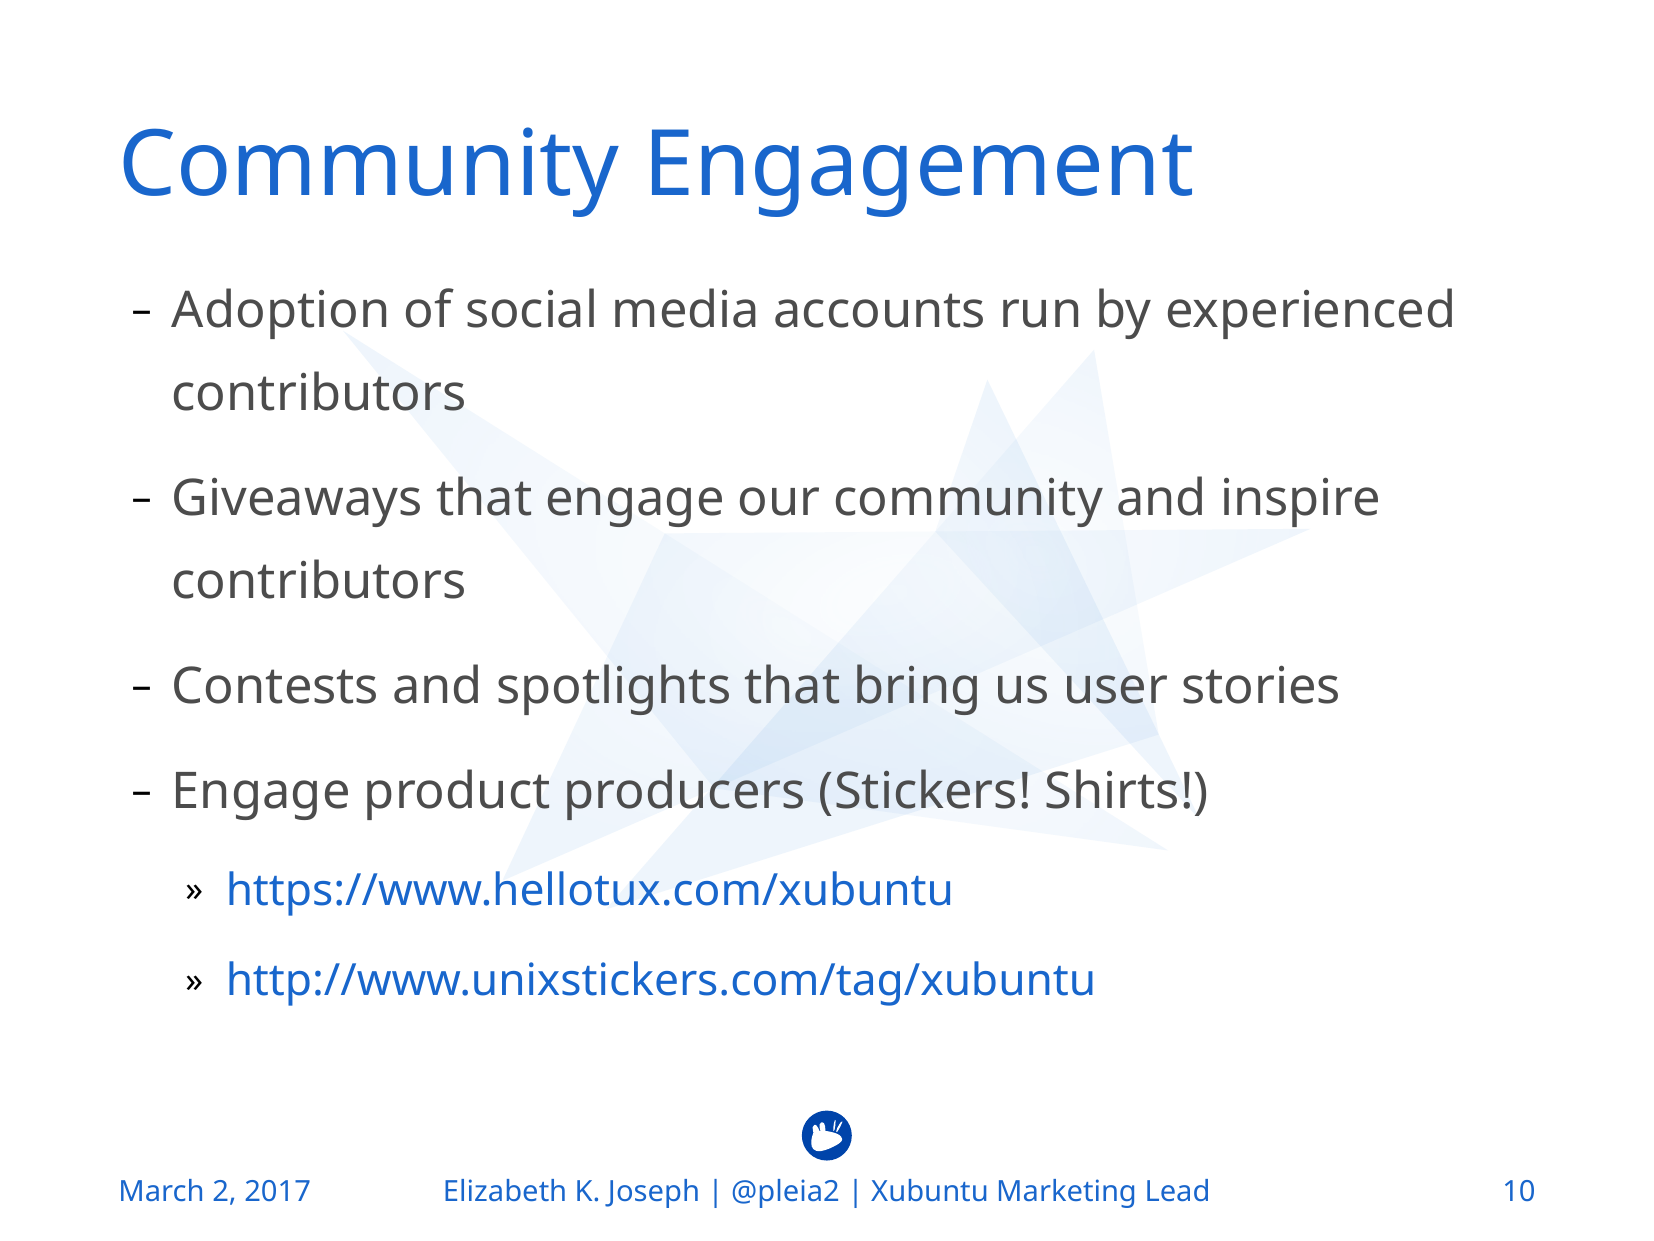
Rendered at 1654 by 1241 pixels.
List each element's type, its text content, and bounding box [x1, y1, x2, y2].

list Adoption of social media accounts run by experienced contributors Giveaways that engage our community and inspire contributors Contests and spotlights that bring us user stories Engage product producers (Stickers! Shirts!) https://www.hellotux.com/xubuntu http://www.unixstickers.com/tag/xubuntu [118, 259, 1536, 1016]
title Community Engagement [118, 88, 1536, 231]
